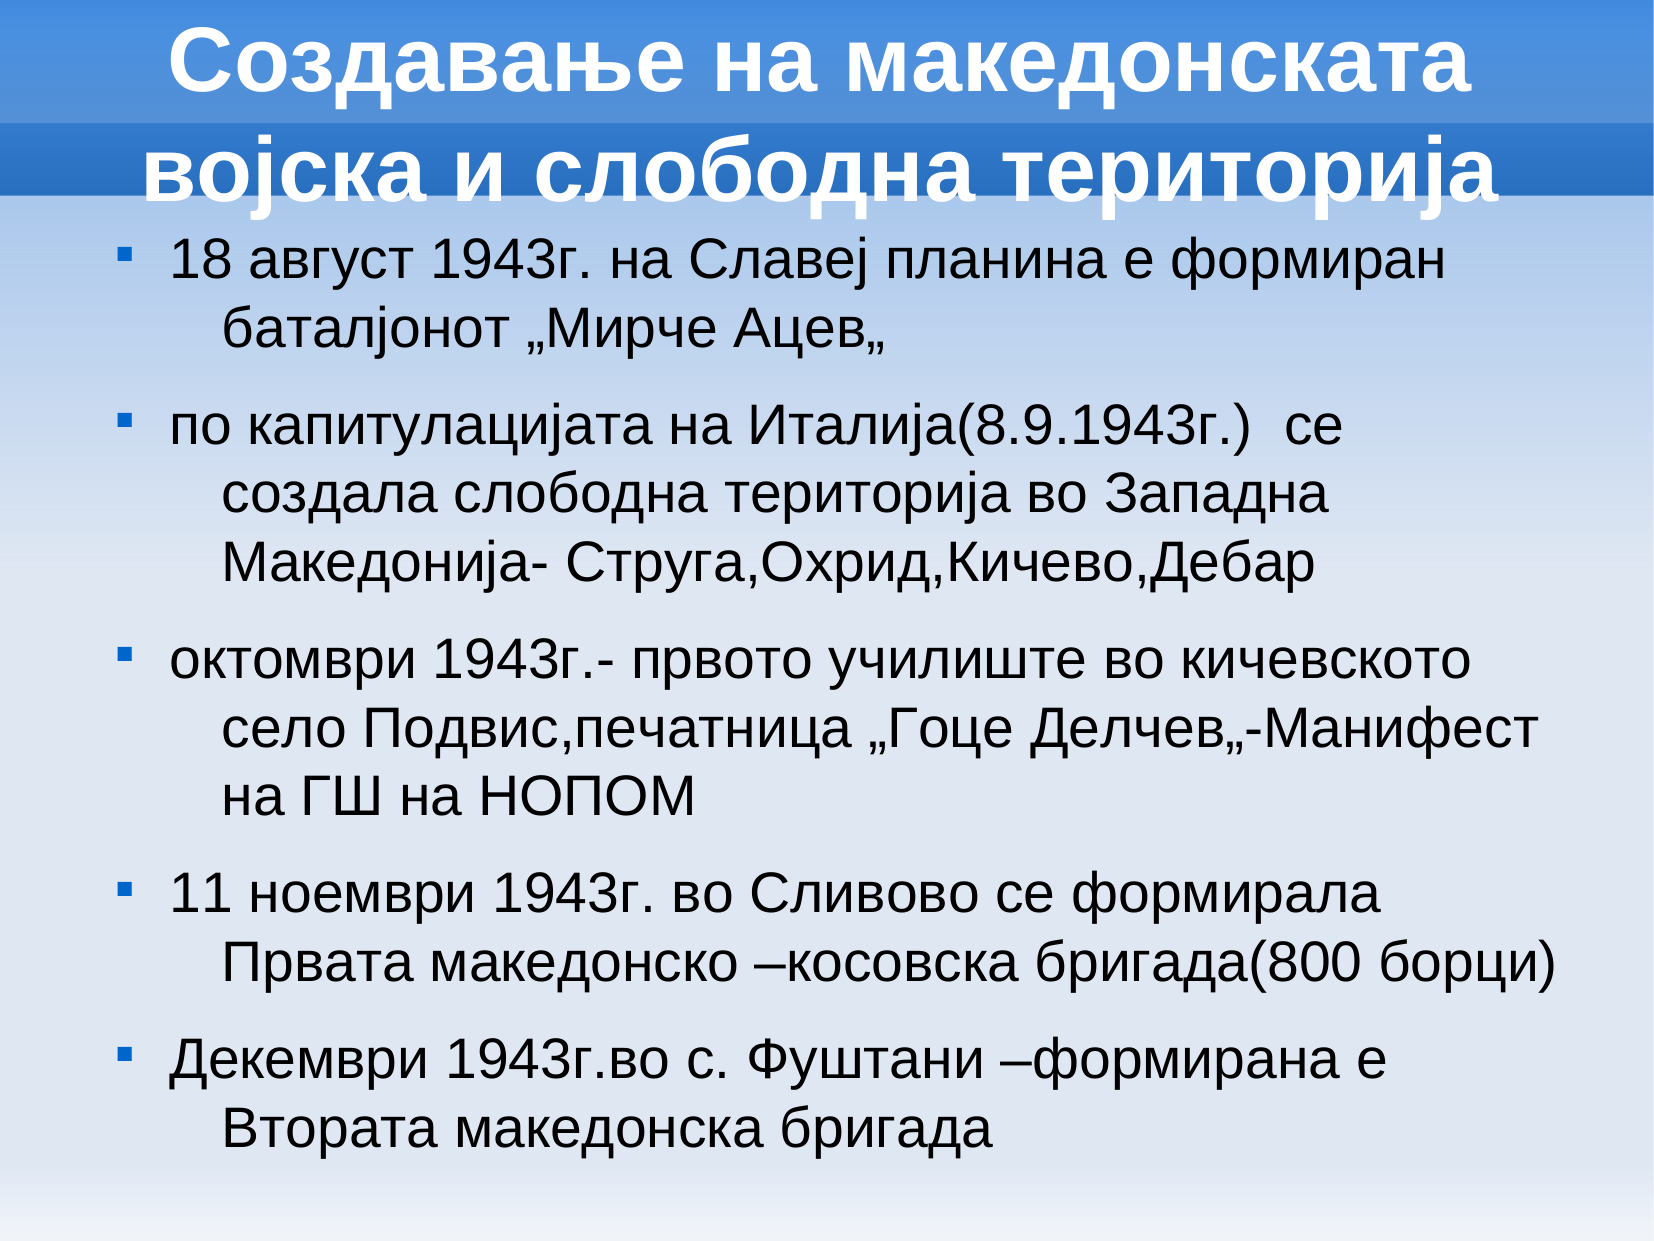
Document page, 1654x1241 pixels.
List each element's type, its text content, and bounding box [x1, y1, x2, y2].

list 18 август 1943г. на Славеј планина е формиран баталјонот „Мирче Ацев„ по капитулацијата на Италија(8.9.1943г.) се создала слободна територија во Западна Македонија- Струга,Охрид,Кичево,Дебар октомври 1943г.- првото училиште во кичевското село Подвис,печатница „Гоце Делчев„-Манифест на ГШ на НОПОМ 11 ноември 1943г. во Сливово се формирала Првата македонско –косовска бригада(800 борци) Декември 1943г.во с. Фуштани –формирана е Втората македонска бригада [82, 221, 1571, 1195]
title Создавање на македонската војска и слободна територија [76, 0, 1565, 208]
